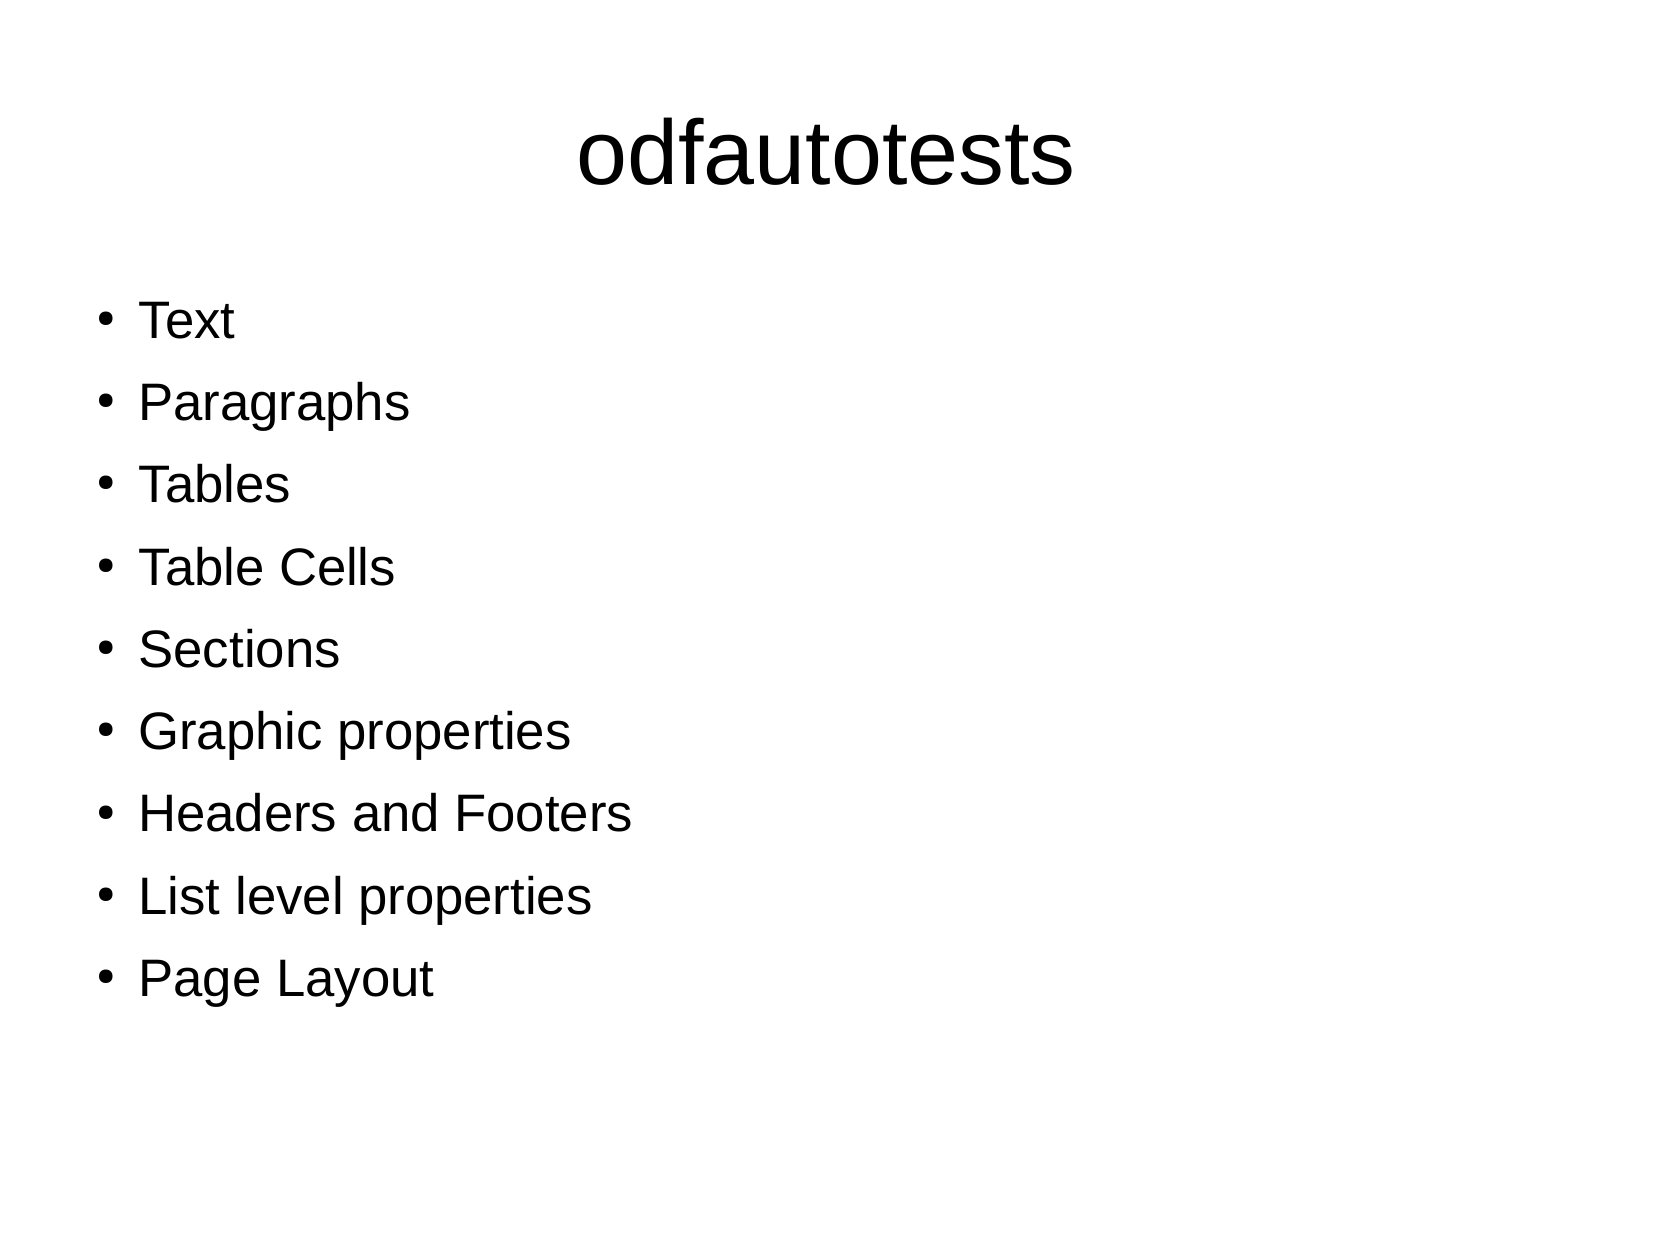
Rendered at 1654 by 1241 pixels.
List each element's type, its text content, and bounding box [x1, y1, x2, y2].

title odfautotests [82, 49, 1571, 257]
list Text Paragraphs Tables Table Cells Sections Graphic properties Headers and Footers List level properties Page Layout [82, 290, 1571, 1010]
